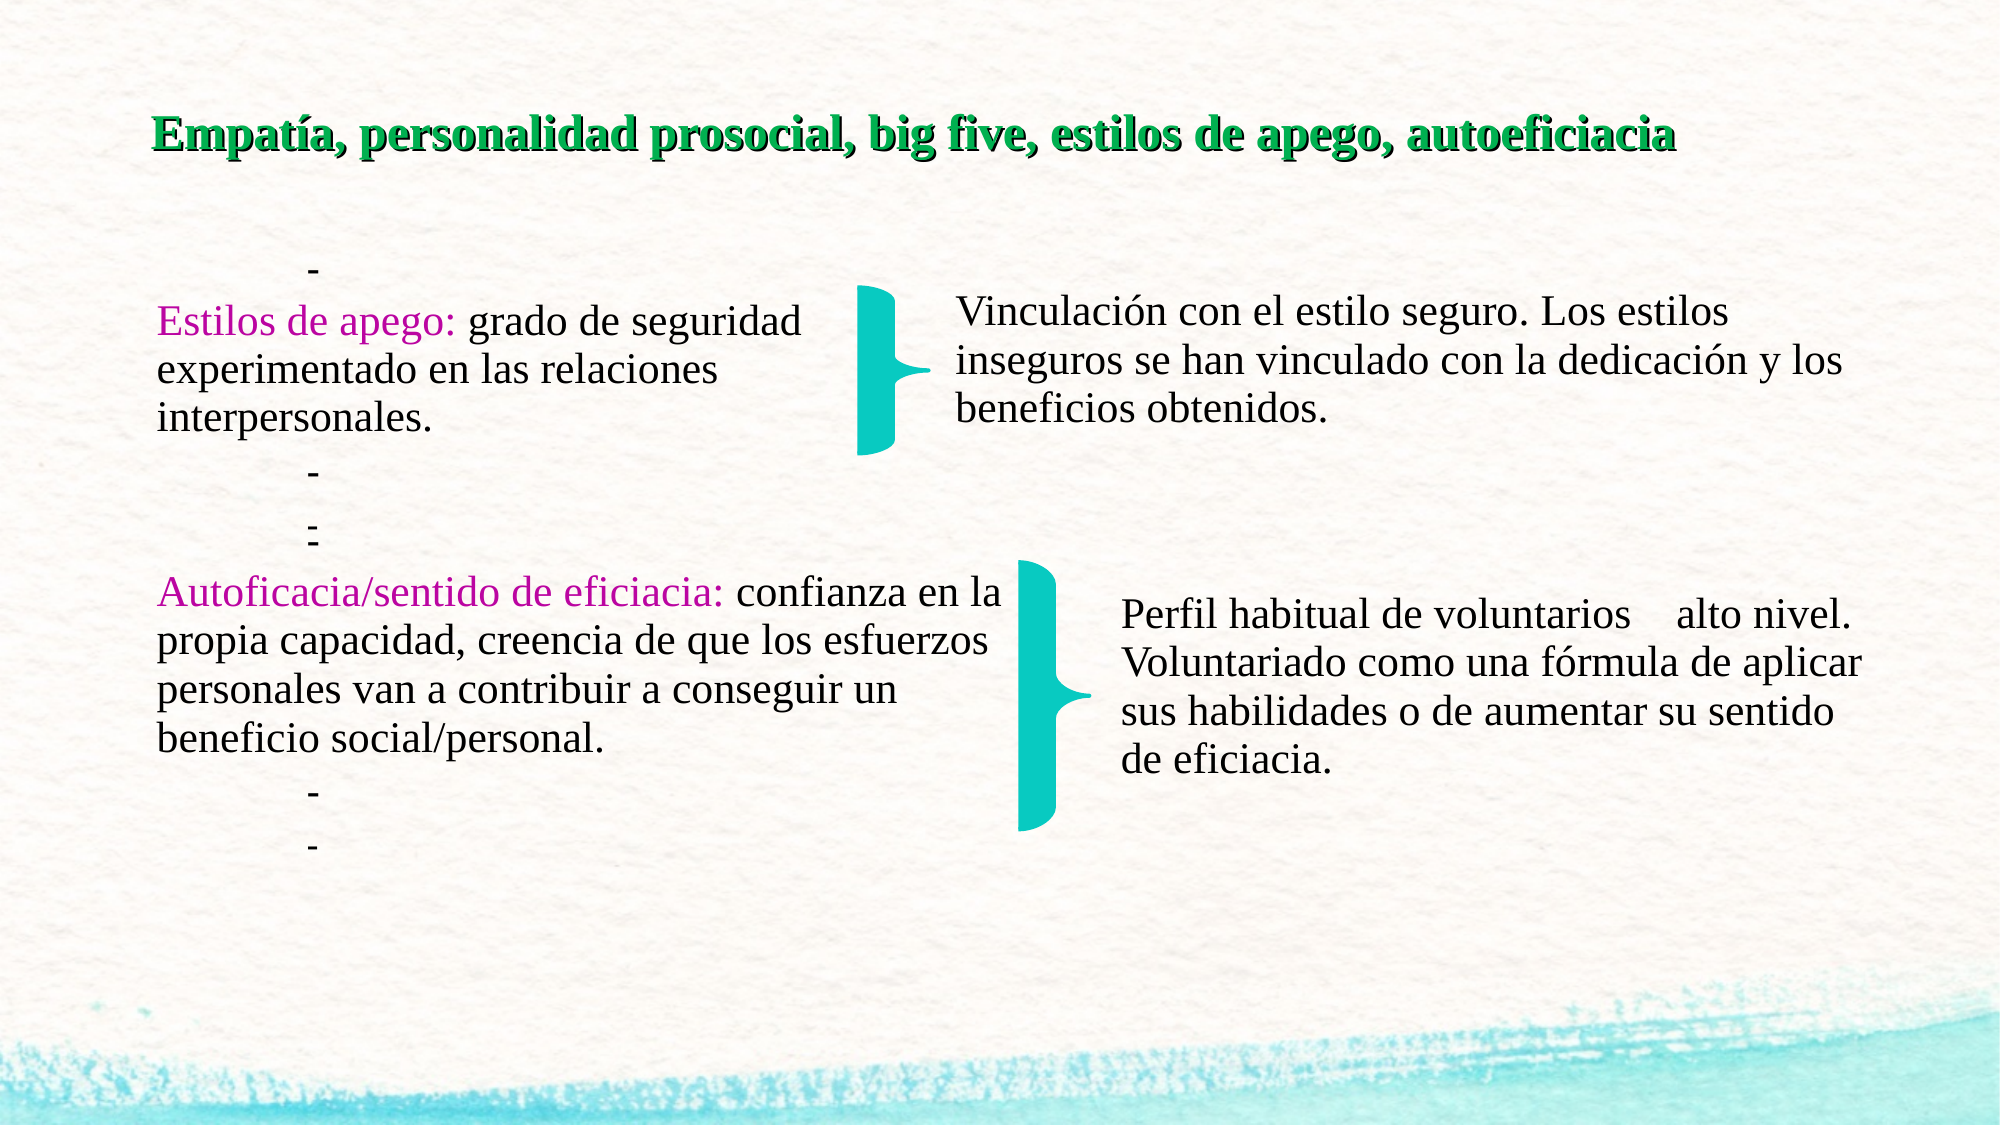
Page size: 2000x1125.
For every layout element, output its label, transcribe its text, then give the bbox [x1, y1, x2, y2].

text_box [1018, 562, 1090, 830]
text_box [857, 287, 929, 454]
picture [0, 0, 2000, 1125]
text_box Perfil habitual de voluntarios alto nivel. Voluntariado como una fórmula de aplicar sus habilidades o de aumentar su sentido de eficiacia. [1106, 581, 1902, 810]
text_box Empatía, personalidad prosocial, big five, estilos de apego, autoeficiacia [135, 97, 1955, 174]
text_box Vinculación con el estilo seguro. Los estilos inseguros se han vinculado con la dedicación y los beneficios obtenidos. [940, 279, 1886, 454]
text_box Autoficacia/sentido de eficiacia: confianza en la propia capacidad, creencia de que los esfuerzos personales van a contribuir a conseguir un beneficio social/personal. [0, 491, 1036, 932]
text_box Estilos de apego: grado de seguridad experimentado en las relaciones interpersonales. [0, 220, 893, 491]
